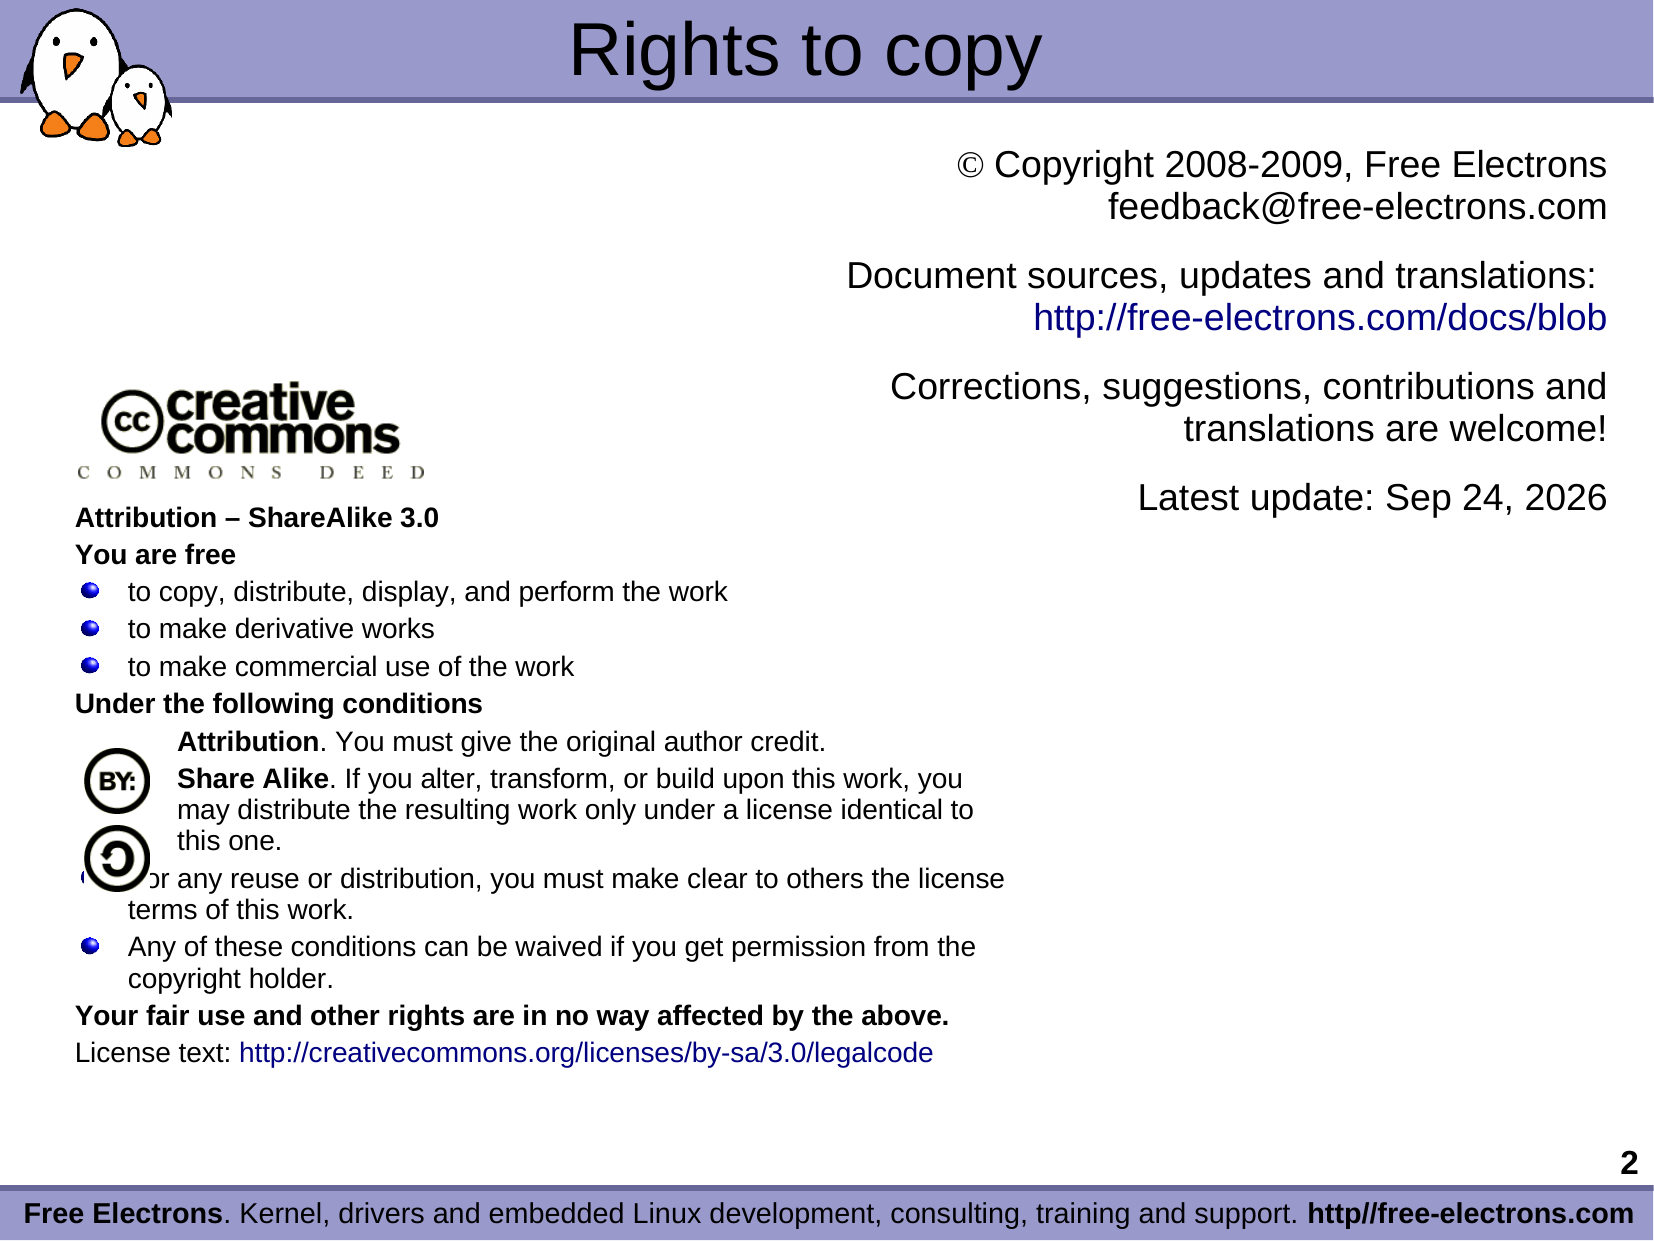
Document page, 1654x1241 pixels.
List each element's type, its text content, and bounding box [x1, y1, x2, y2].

list Attribution – ShareAlike 3.0 You are free to copy, distribute, display, and perform the work to make derivative works to make commercial use of the work Under the following conditions Attribution. You must give the original author credit. Share Alike. If you alter, transform, or build upon this work, you may distribute the resulting work only under a license identical to this one. For any reuse or distribution, you must make clear to others the license terms of this work. Any of these conditions can be waived if you get permission from the copyright holder. Your fair use and other rights are in no way affected by the above. License text: http://creativecommons.org/licenses/by-sa/3.0/legalcode [56, 501, 1016, 1141]
title Rights to copy [60, 0, 1551, 100]
picture [78, 381, 424, 480]
picture [20, 8, 172, 147]
list © Copyright 2008-2009, Free Electrons feedback@free-electrons.com Document sources, updates and translations: http://free-electrons.com/docs/blob Corrections, suggestions, contributions and translations are welcome! Latest update: Sep 15, 2009 [762, 143, 1608, 567]
picture [84, 748, 150, 815]
picture [84, 825, 150, 892]
